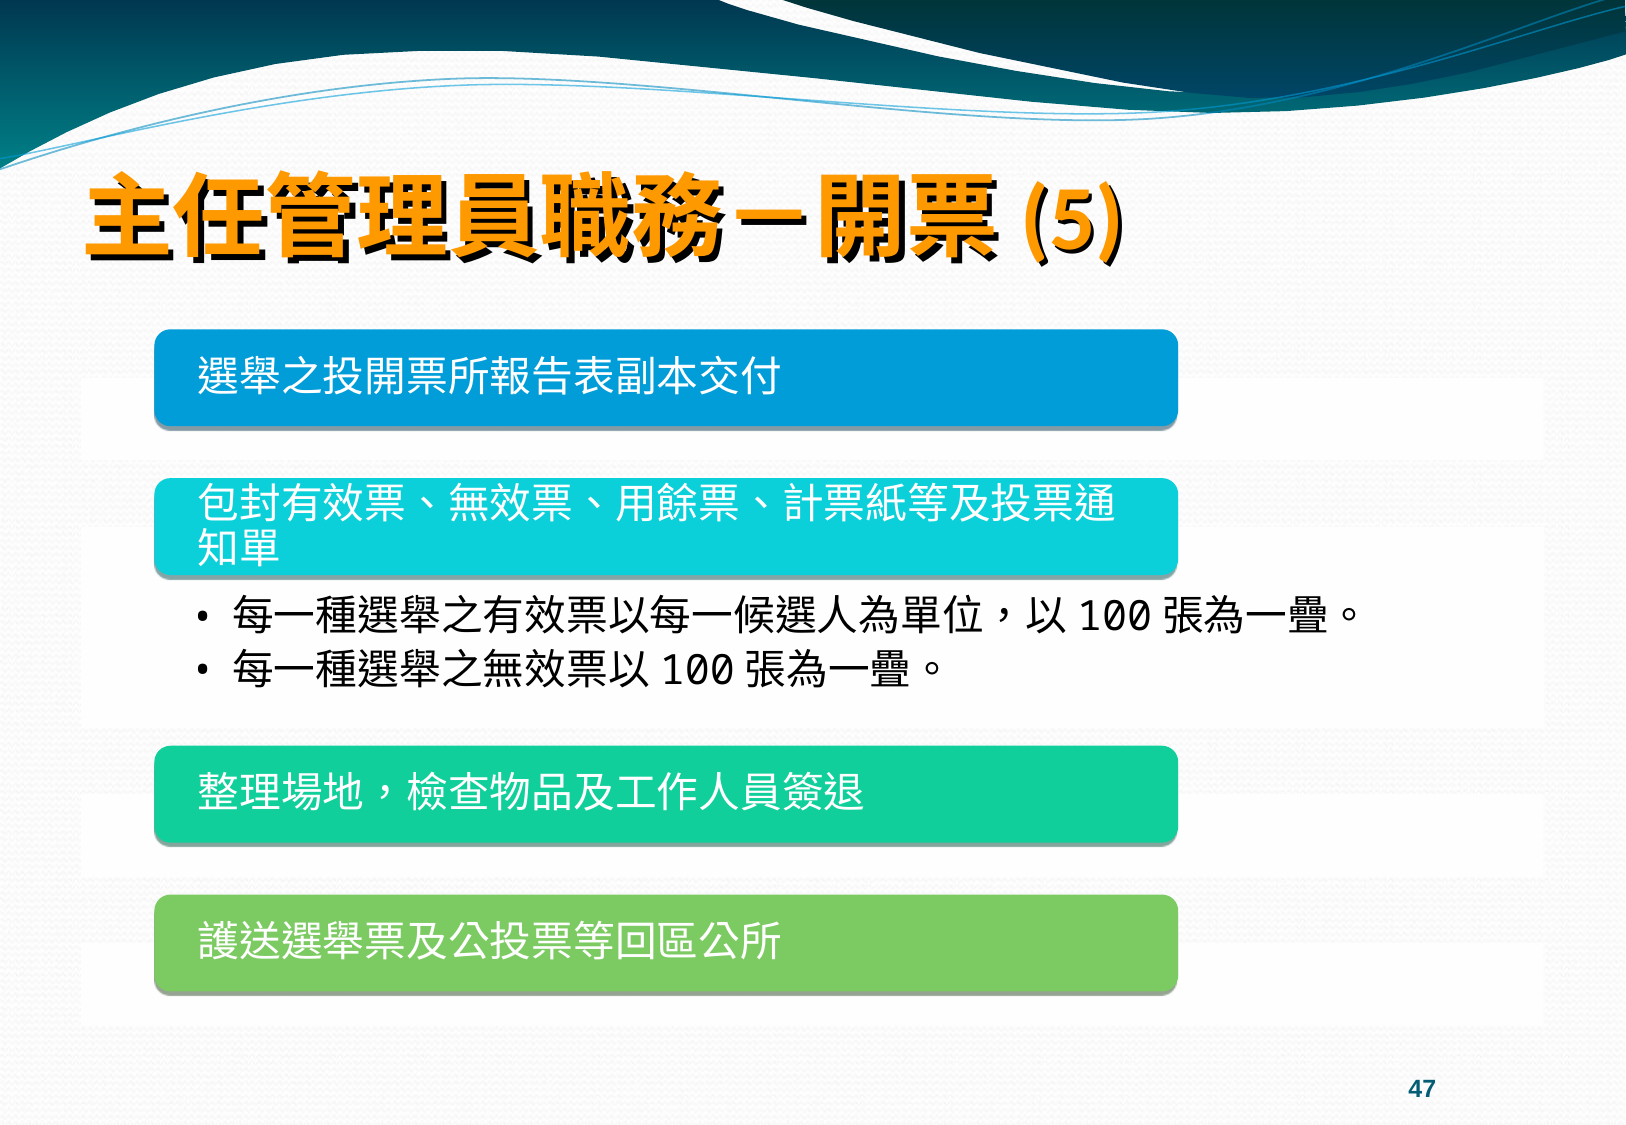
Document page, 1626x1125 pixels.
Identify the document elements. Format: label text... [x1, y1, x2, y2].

text_box [81, 943, 1544, 1026]
text_box 整理場地，檢查物品及工作人員簽退 [154, 745, 1179, 843]
text_box [81, 794, 1544, 877]
text_box [81, 378, 1544, 460]
text_box 包封有效票、無效票、用餘票、計票紙等及投票通知單 [154, 478, 1179, 576]
title 主任管理員職務－開票(5) [81, 115, 1544, 304]
text_box 選舉之投開票所報告表副本交付 [154, 329, 1179, 427]
text_box 護送選舉票及公投票等回區公所 [154, 894, 1179, 992]
text_box 47 [1408, 1042, 1544, 1103]
text_box 每一種選舉之有效票以每一候選人為單位，以100張為一疊。 每一種選舉之無效票以100張為一疊。 [81, 526, 1544, 729]
